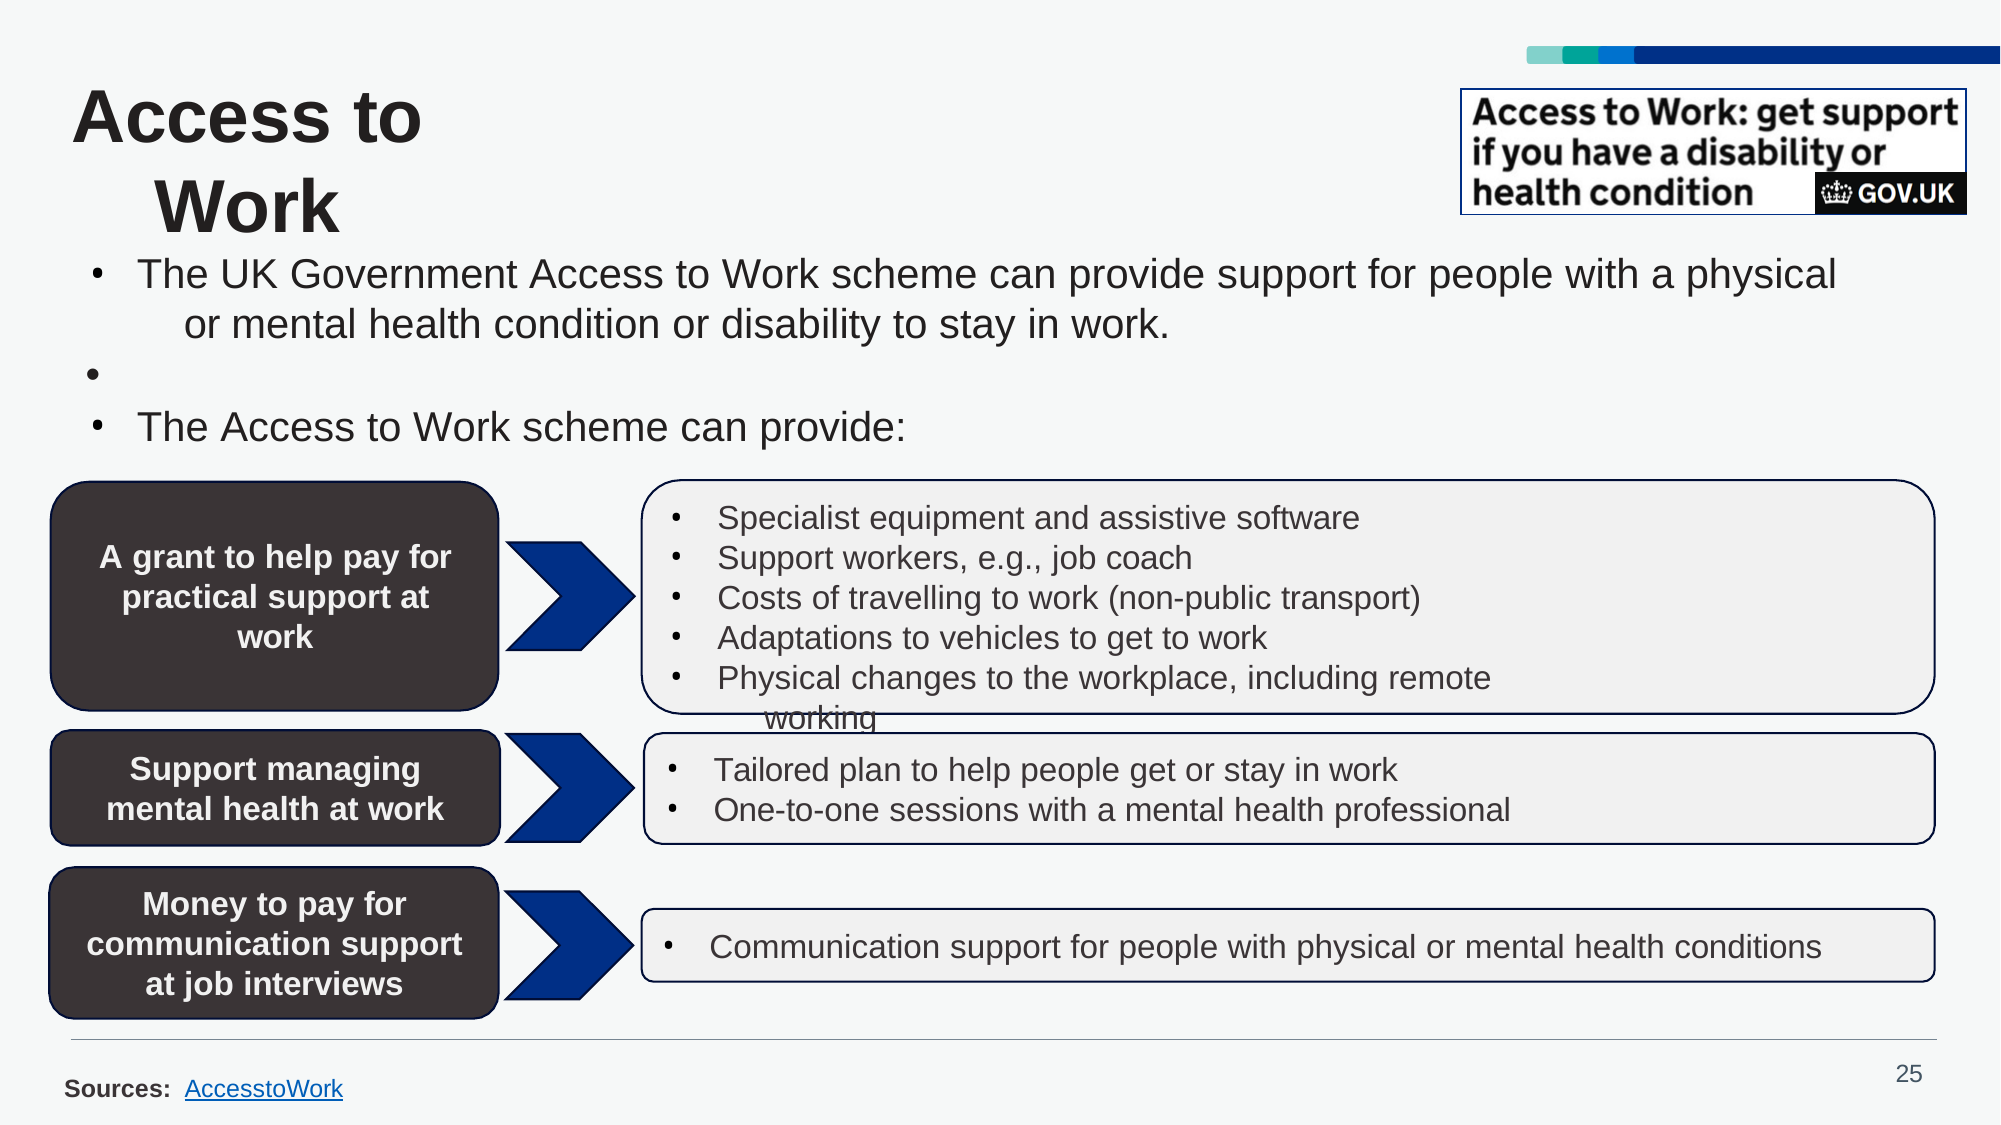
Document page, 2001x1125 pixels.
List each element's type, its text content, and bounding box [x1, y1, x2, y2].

text_box [511, 736, 631, 840]
text_box [510, 893, 631, 998]
text_box [646, 735, 1933, 842]
picture [1462, 90, 1967, 214]
text_box [52, 483, 497, 709]
text_box A grant to help pay for practical support at work [95, 533, 455, 658]
text_box [51, 869, 497, 1017]
text_box [1889, 1057, 1932, 1091]
text_box Communication support for people with physical or mental health conditions [658, 922, 1824, 968]
text_box [643, 910, 1933, 980]
title Access to Work [69, 65, 625, 161]
text_box [512, 544, 632, 648]
text_box [52, 732, 498, 844]
text_box The UK Government Access to Work scheme can provide support for people with a physical or mental health condition or disability to stay in work. The Access to Work scheme can provide: [85, 245, 1878, 450]
text_box [643, 482, 1933, 712]
text_box Tailored plan to help people get or stay in work One-to-one sessions with a mental health professional [662, 746, 1516, 831]
text_box Money to pay for communication support at job interviews [82, 880, 466, 1005]
text_box Specialist equipment and assistive software Support workers, e.g., job coach Costs of travelling to work (non-public transport) Adaptations to vehicles to get to work Physical changes to the workplace, including remote working [666, 494, 1615, 699]
text_box Support managing mental health at work [102, 745, 449, 830]
text_box Sources: Access to Work [62, 1073, 362, 1106]
